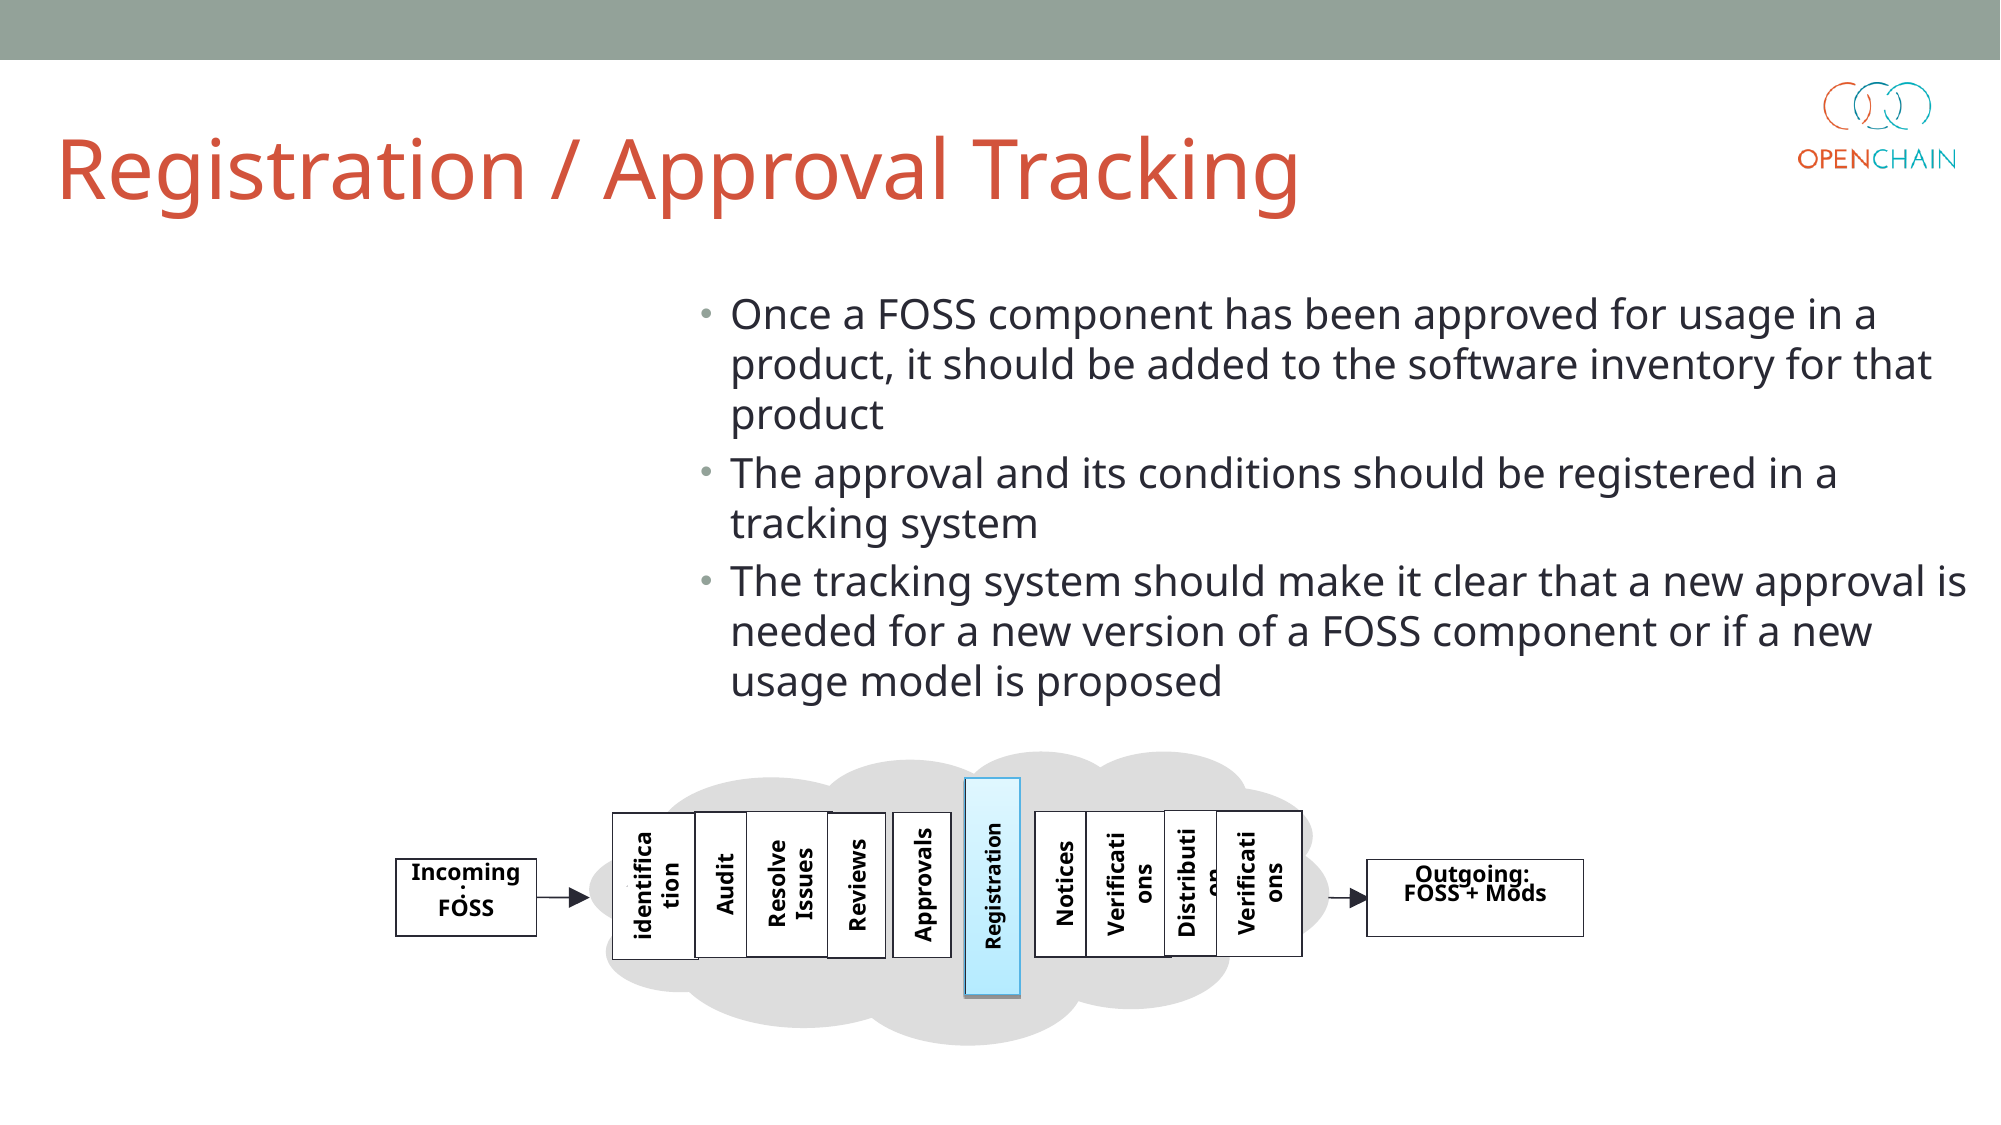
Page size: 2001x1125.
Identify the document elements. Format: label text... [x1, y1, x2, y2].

picture [1798, 82, 1955, 169]
text_box [589, 860, 612, 919]
text_box Verifications [1216, 811, 1303, 957]
text_box Registration / Approval Tracking [40, 84, 1841, 247]
text_box Verifications [1085, 811, 1172, 957]
text_box Resolve Issues [746, 811, 833, 957]
text_box Registration [964, 777, 1020, 995]
text_box Reviews [827, 812, 886, 959]
text_box Distribution [1164, 810, 1223, 956]
text_box [1303, 814, 1330, 934]
text_box Outgoing: FOSS + Mods [1367, 859, 1584, 937]
text_box [605, 751, 1300, 1046]
text_box Audit [695, 811, 754, 958]
text_box Approvals [893, 812, 952, 958]
text_box identification [612, 812, 699, 960]
text_box Incoming: FOSS [396, 859, 537, 936]
list Once a FOSS component has been approved for usage in a product, it should be added to the software inventory for that product The approval and its conditions should be registered in a tracking system The tracking system should make it clear that a new approval is needed for a new version of a FOSS component or if a new usage model is proposed [658, 258, 2000, 759]
text_box Notices [1034, 811, 1085, 957]
